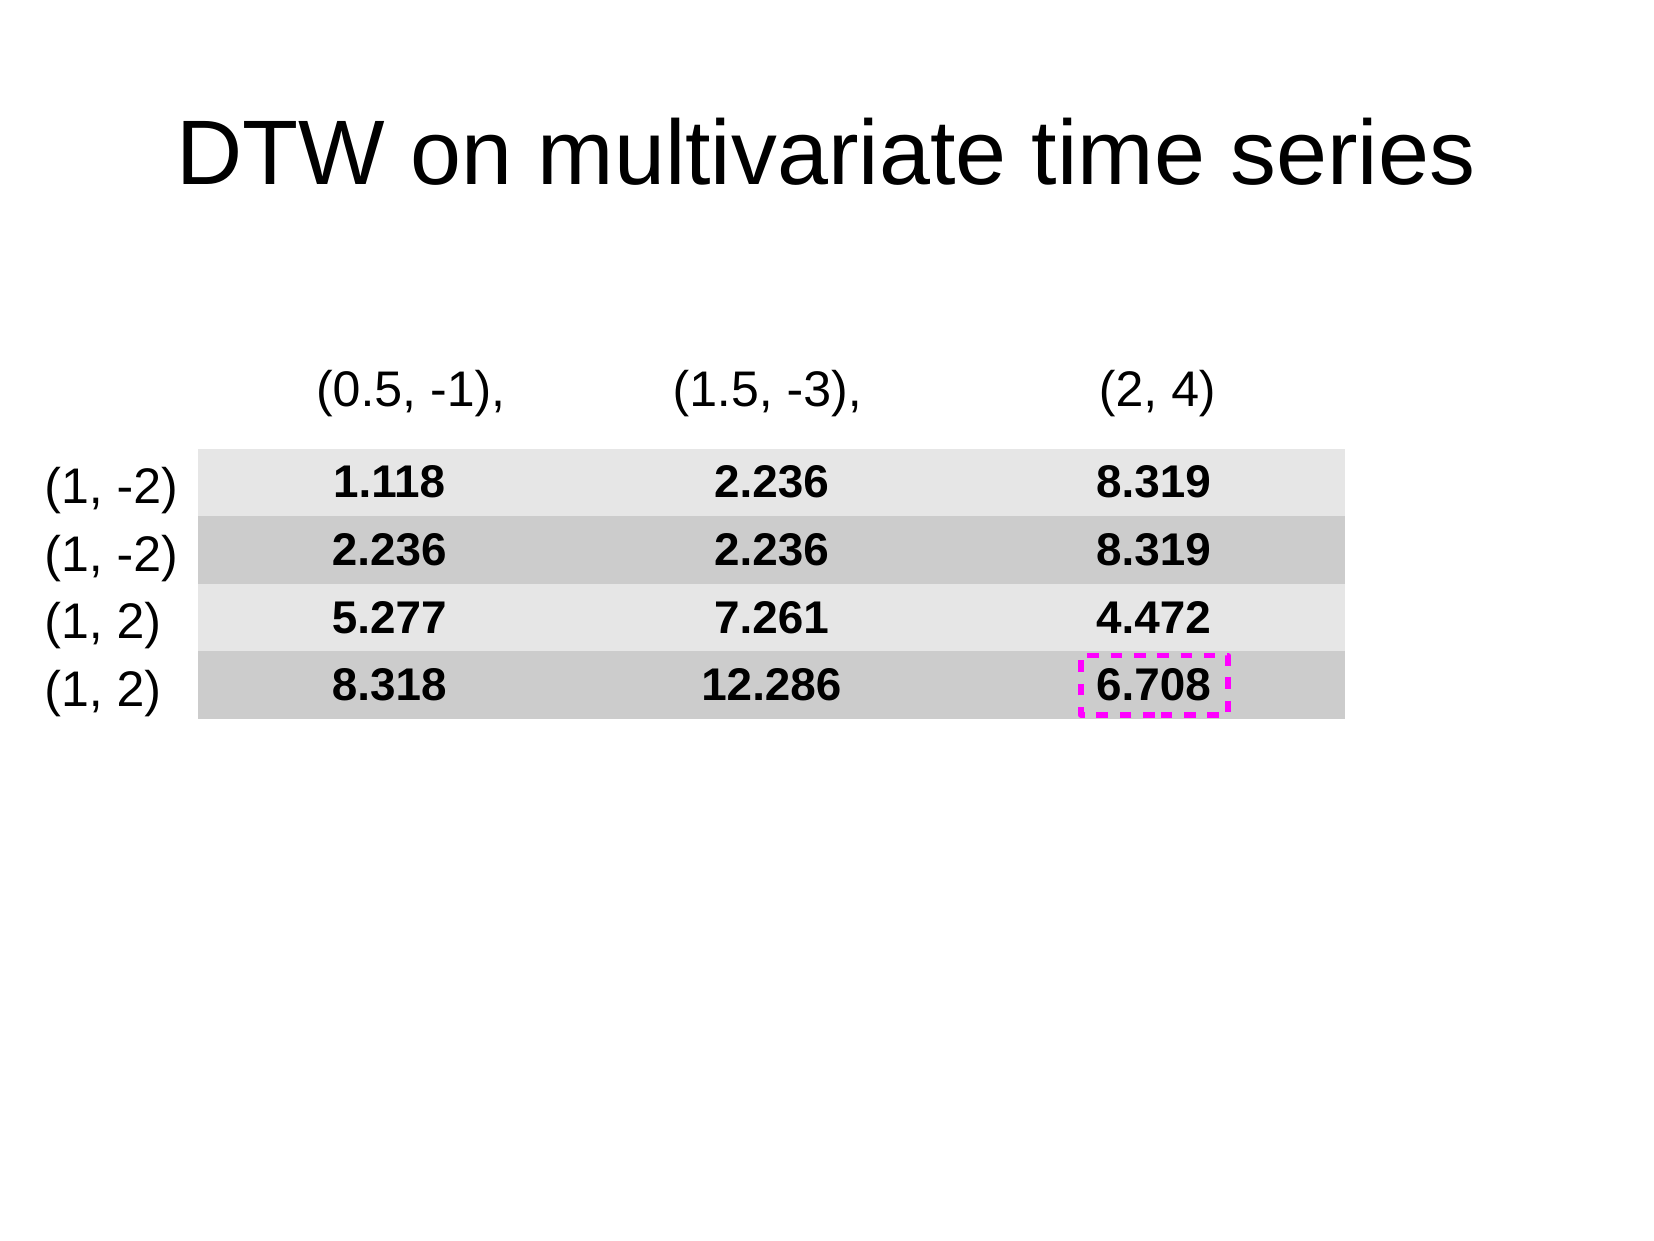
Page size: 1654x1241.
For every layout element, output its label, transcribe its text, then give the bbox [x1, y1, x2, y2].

table_cell 4.472 [963, 584, 1345, 651]
table_cell 7.261 [591, 584, 963, 651]
table_header 8.319 [963, 449, 1345, 516]
table_cell 12.286 [591, 651, 963, 719]
text_box (0.5, -1), (1.5, -3), (2, 4) [301, 354, 1276, 425]
table_header 2.236 [580, 449, 963, 516]
table_cell 8.319 [963, 516, 1345, 584]
title DTW on multivariate time series [82, 49, 1571, 257]
table_cell 6.708 [963, 651, 1345, 719]
table_cell 2.236 [591, 516, 963, 584]
text_box (1, -2) (1, -2) (1, 2) (1, 2) [29, 450, 591, 725]
